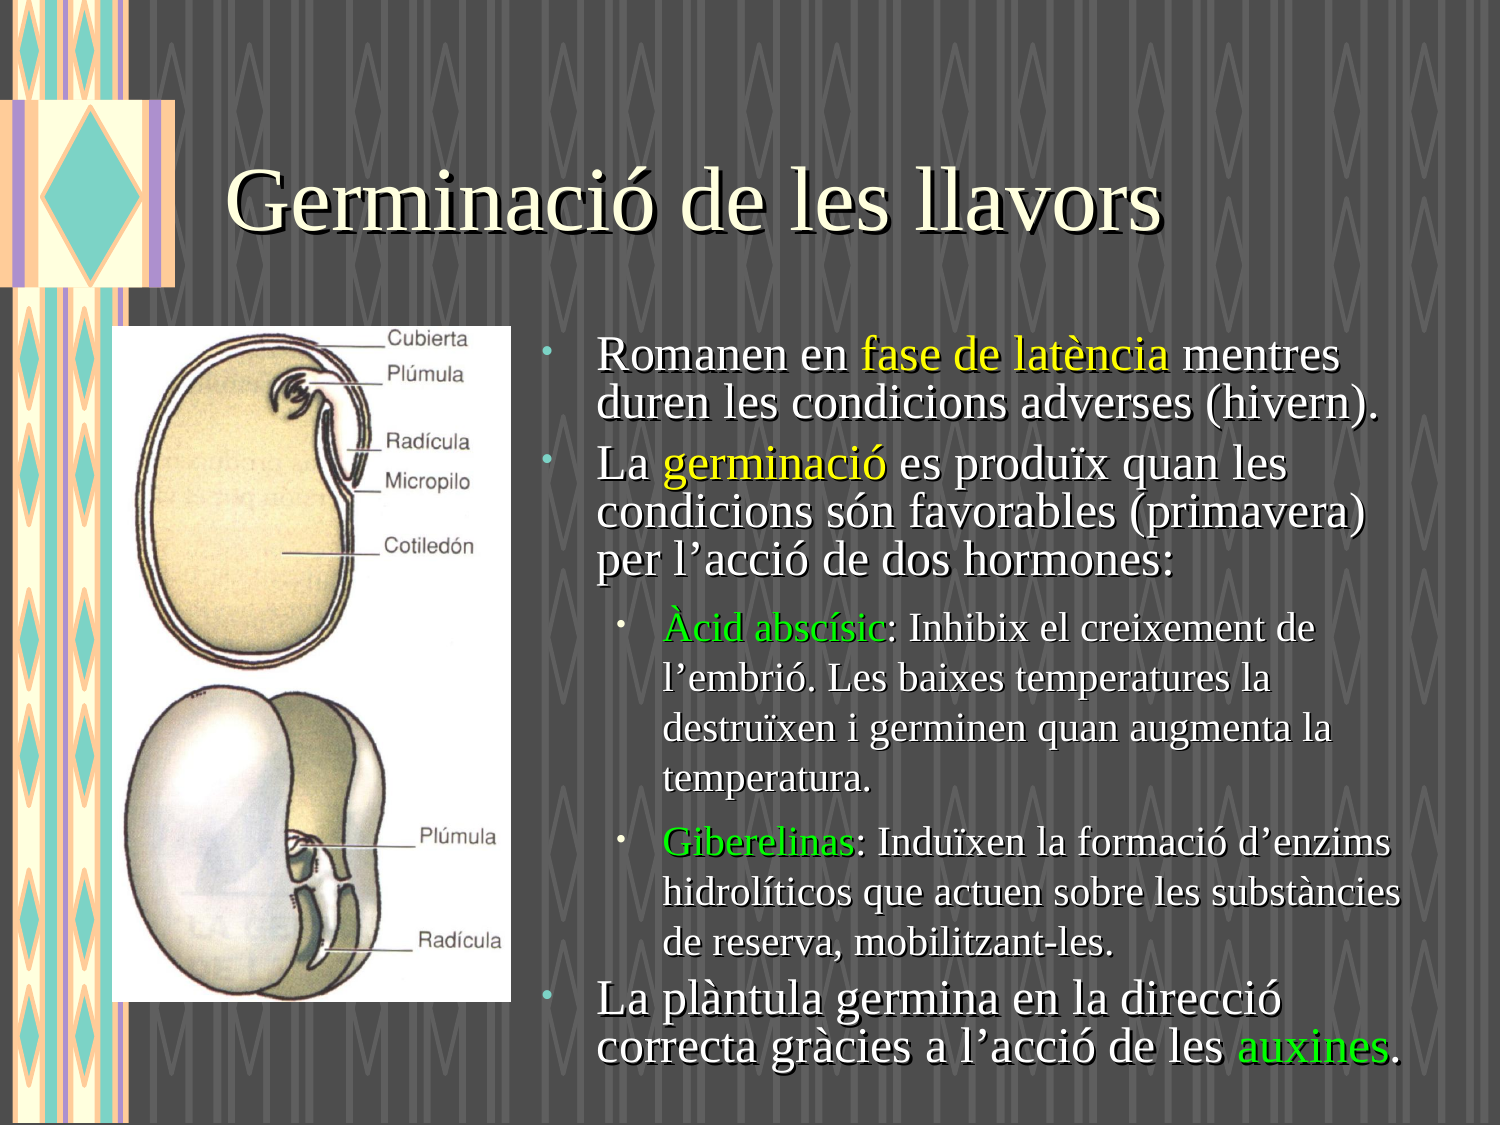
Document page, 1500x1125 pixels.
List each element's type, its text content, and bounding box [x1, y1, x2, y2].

picture [112, 326, 511, 1002]
title Germinació de les llavors [209, 99, 1485, 288]
list Romanen en fase de latència mentres duren les condicions adverses (hivern). La germinació es produïx quan les condicions són favorables (primavera) per l’acció de dos hormones: Àcid abscísic: Inhibix el creixement de l’embrió. Les baixes temperatures la destruïxen i germinen quan augmenta la temperatura. Giberelinas: Induïxen la formació d’enzims hidrolíticos que actuen sobre les substàncies de reserva, mobilitzant-les. La plàntula germina en la direcció correcta gràcies a l’acció de les auxines. [525, 324, 1447, 1081]
